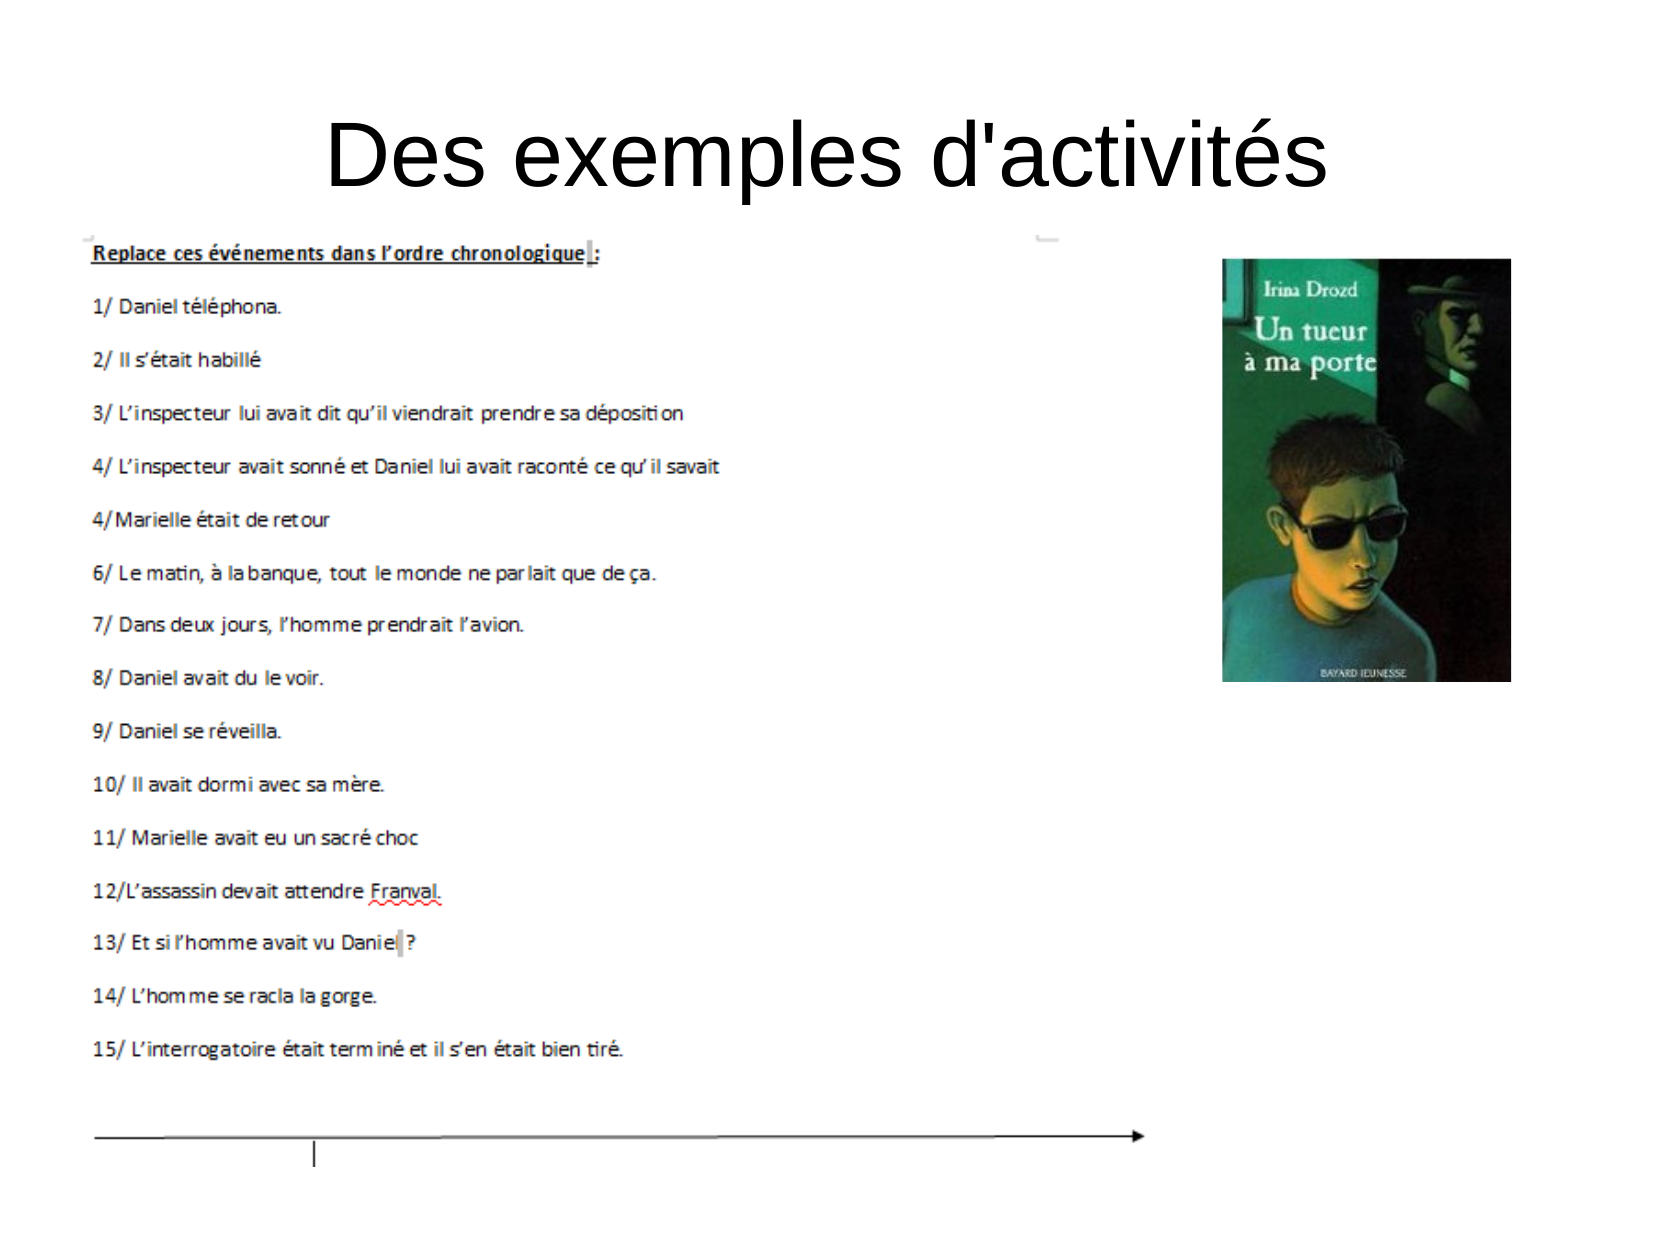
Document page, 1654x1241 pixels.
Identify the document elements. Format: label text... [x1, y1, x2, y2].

text_box [83, 236, 1145, 1166]
title Des exemples d'activités [320, 91, 1331, 206]
text_box [1222, 257, 1511, 682]
